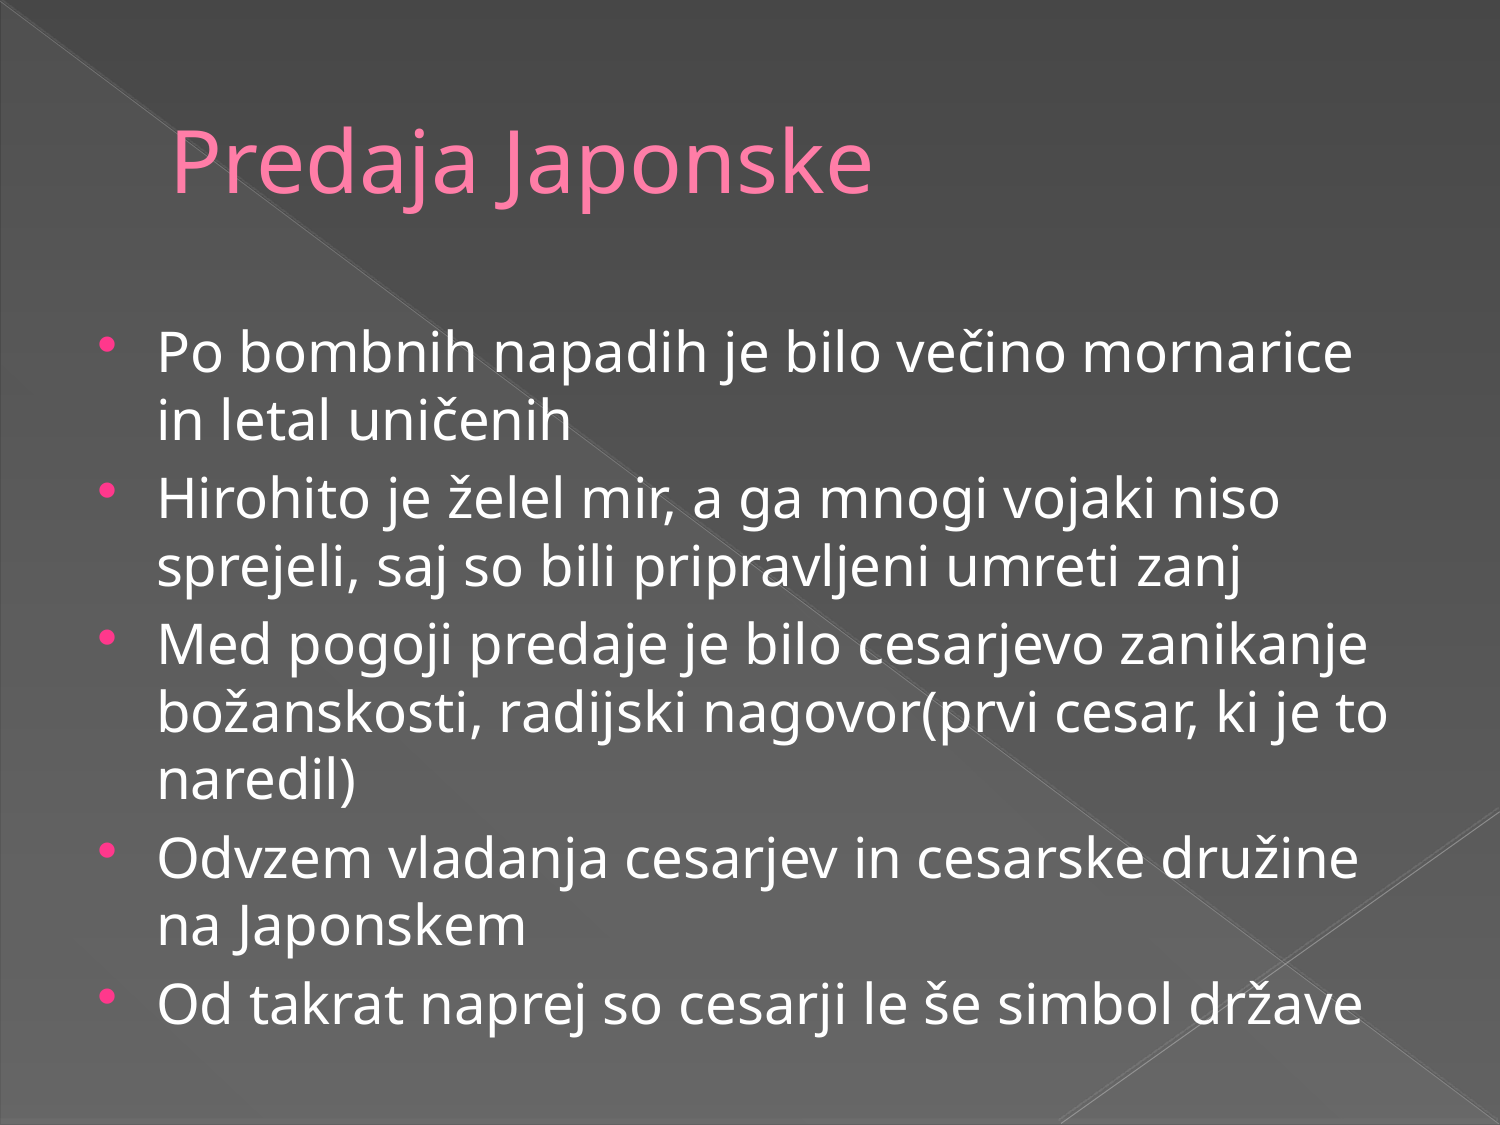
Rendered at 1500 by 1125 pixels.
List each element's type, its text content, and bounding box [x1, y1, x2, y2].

title Predaja Japonske [75, 43, 1425, 274]
list Po bombnih napadih je bilo večino mornarice in letal uničenih Hirohito je želel mir, a ga mnogi vojaki niso sprejeli, saj so bili pripravljeni umreti zanj Med pogoji predaje je bilo cesarjevo zanikanje božanskosti, radijski nagovor(prvi cesar, ki je to naredil) Odvzem vladanja cesarjev in cesarske družine na Japonskem Od takrat naprej so cesarji le še simbol države [75, 308, 1425, 1059]
